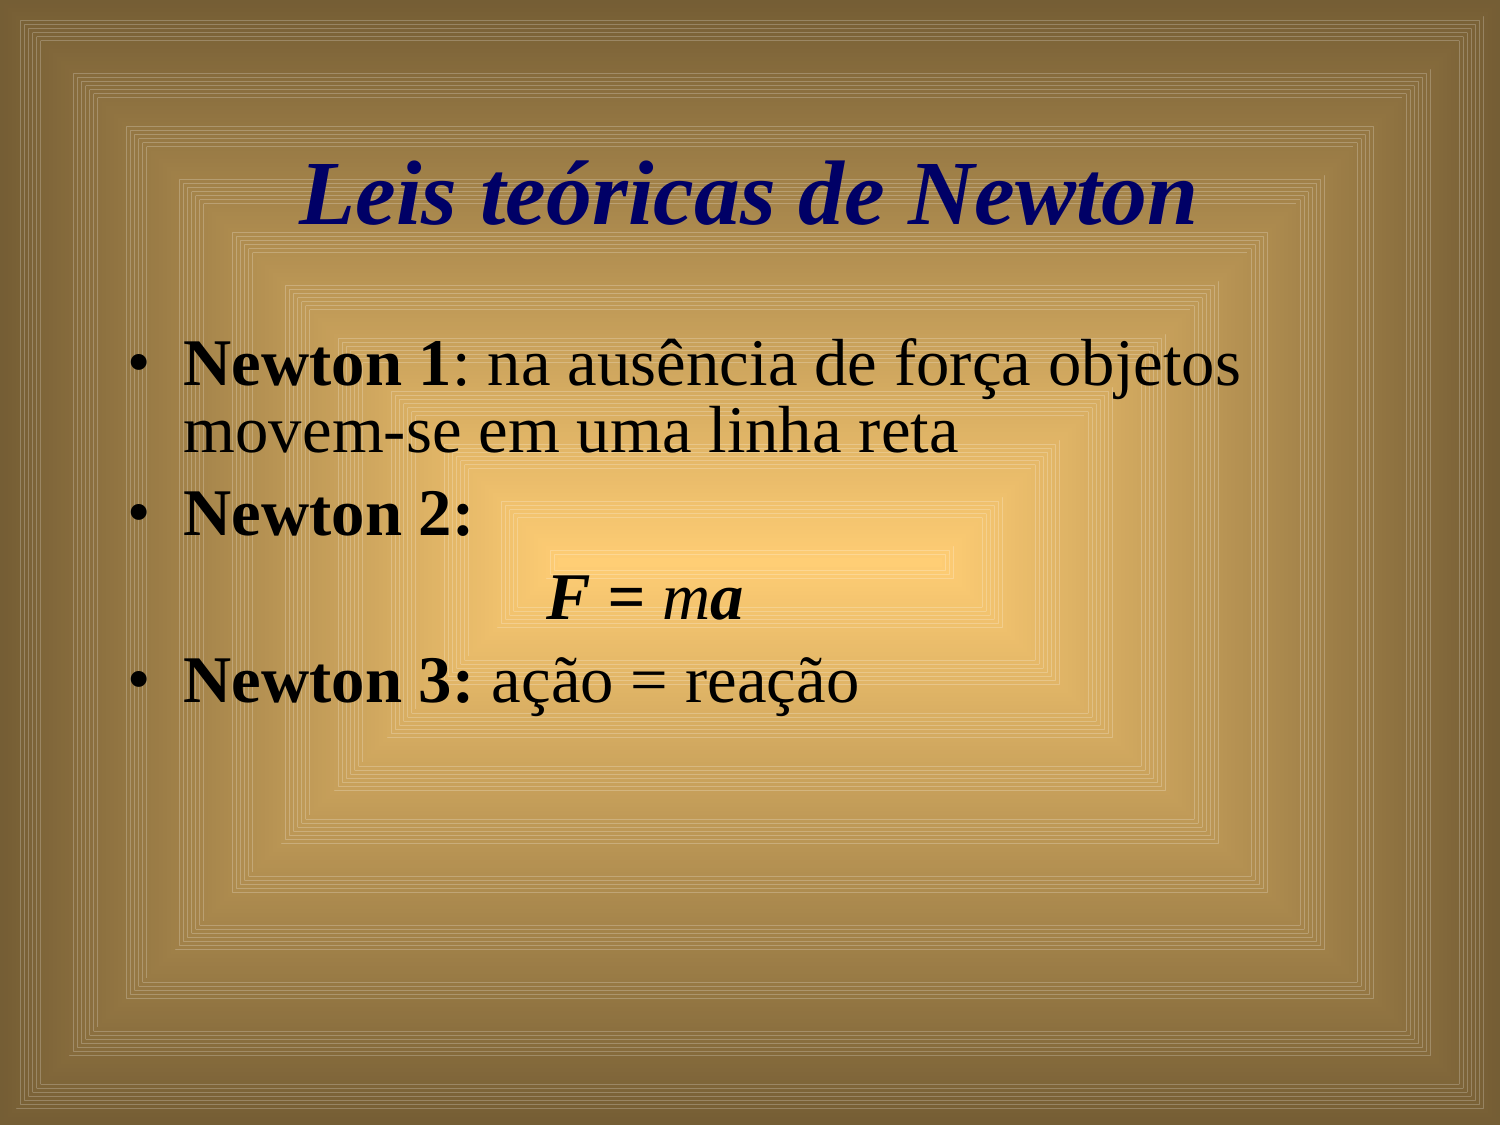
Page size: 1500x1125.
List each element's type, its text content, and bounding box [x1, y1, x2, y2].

title Leis teóricas de Newton [112, 99, 1388, 288]
list Newton 1: na ausência de força objetos movem-se em uma linha reta Newton 2: F = ma Newton 3: ação = reação [112, 324, 1388, 1001]
